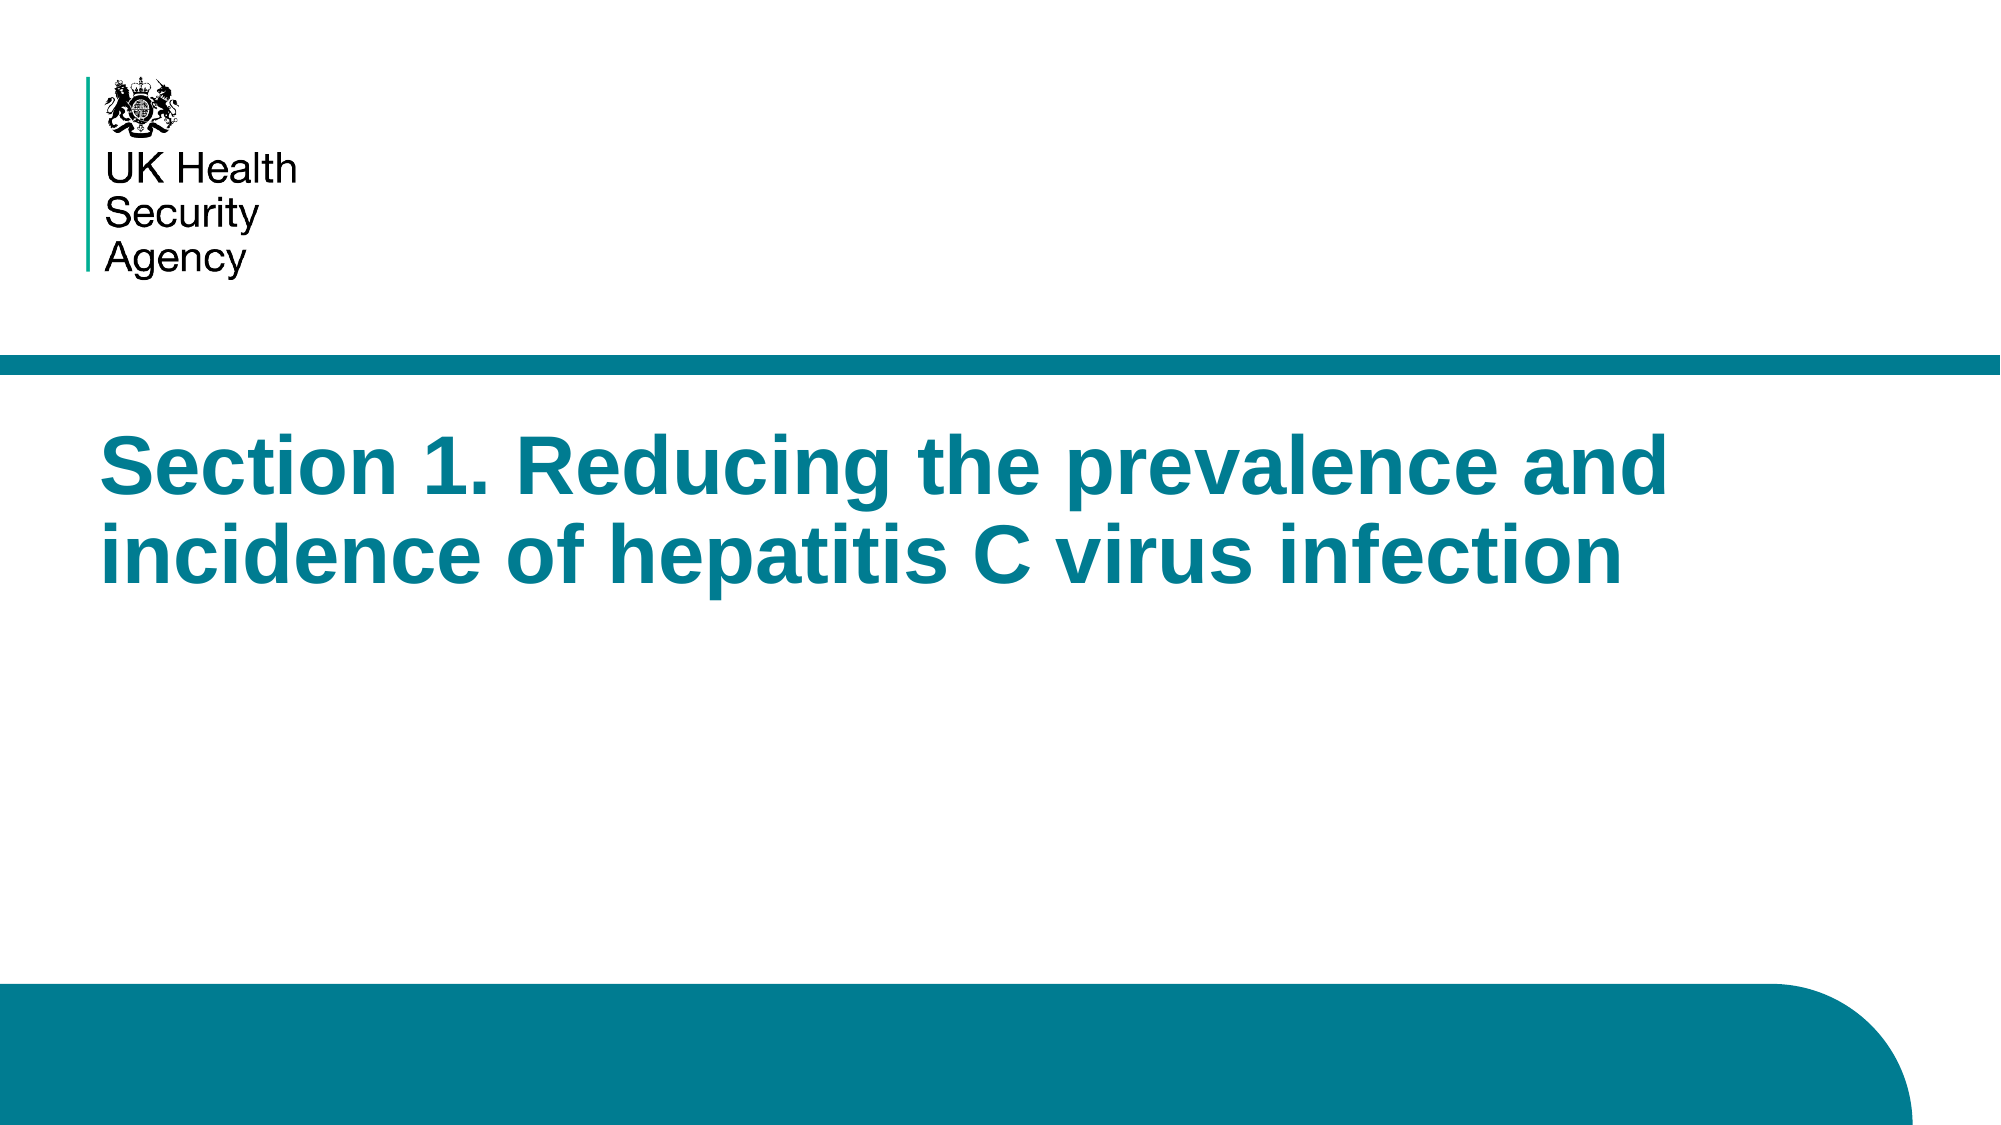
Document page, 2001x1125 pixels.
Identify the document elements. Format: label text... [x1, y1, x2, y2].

title Section 1. Reducing the prevalence and incidence of hepatitis C virus infection [84, 414, 1804, 807]
